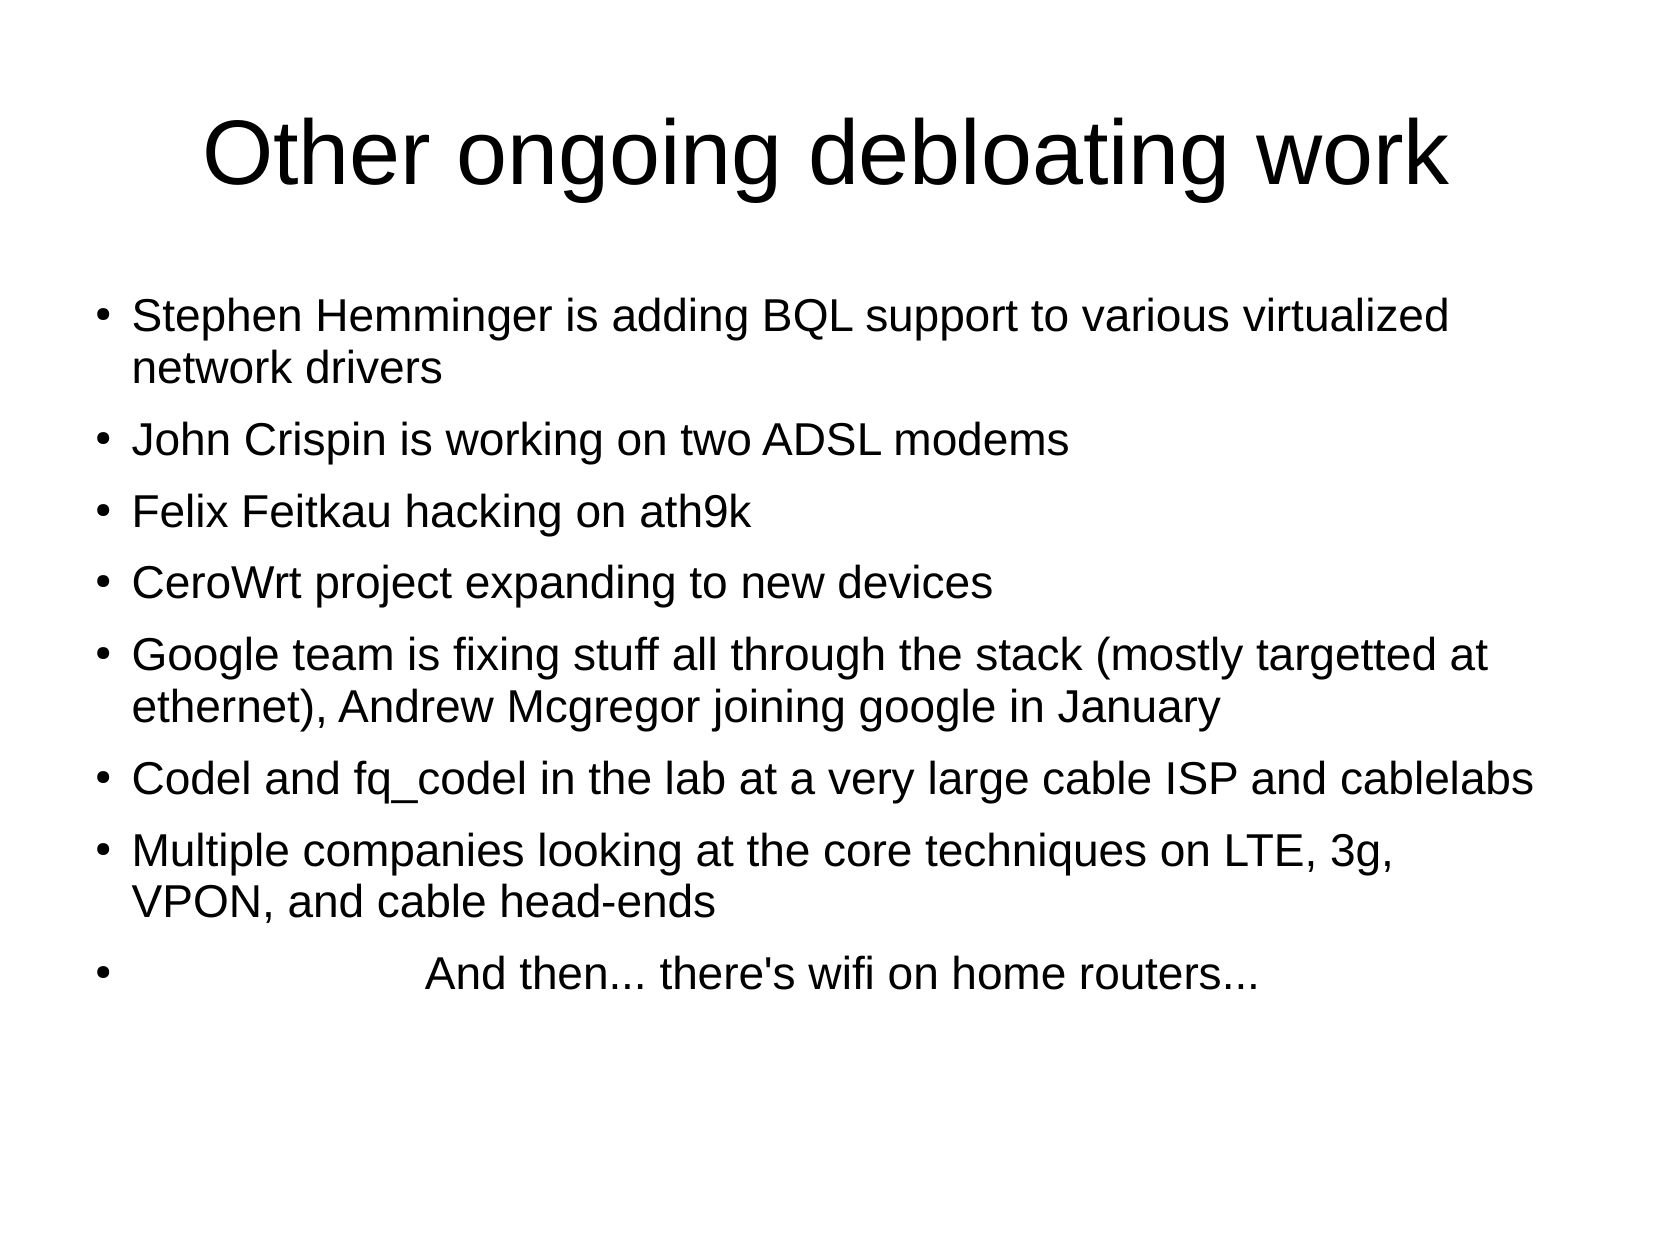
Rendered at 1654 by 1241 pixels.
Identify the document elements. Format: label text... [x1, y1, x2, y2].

title Other ongoing debloating work [82, 49, 1571, 257]
list Stephen Hemminger is adding BQL support to various virtualized network drivers John Crispin is working on two ADSL modems Felix Feitkau hacking on ath9k CeroWrt project expanding to new devices Google team is fixing stuff all through the stack (mostly targetted at ethernet), Andrew Mcgregor joining google in January Codel and fq_codel in the lab at a very large cable ISP and cablelabs Multiple companies looking at the core techniques on LTE, 3g, VPON, and cable head-ends And then... there's wifi on home routers... [82, 290, 1538, 1010]
